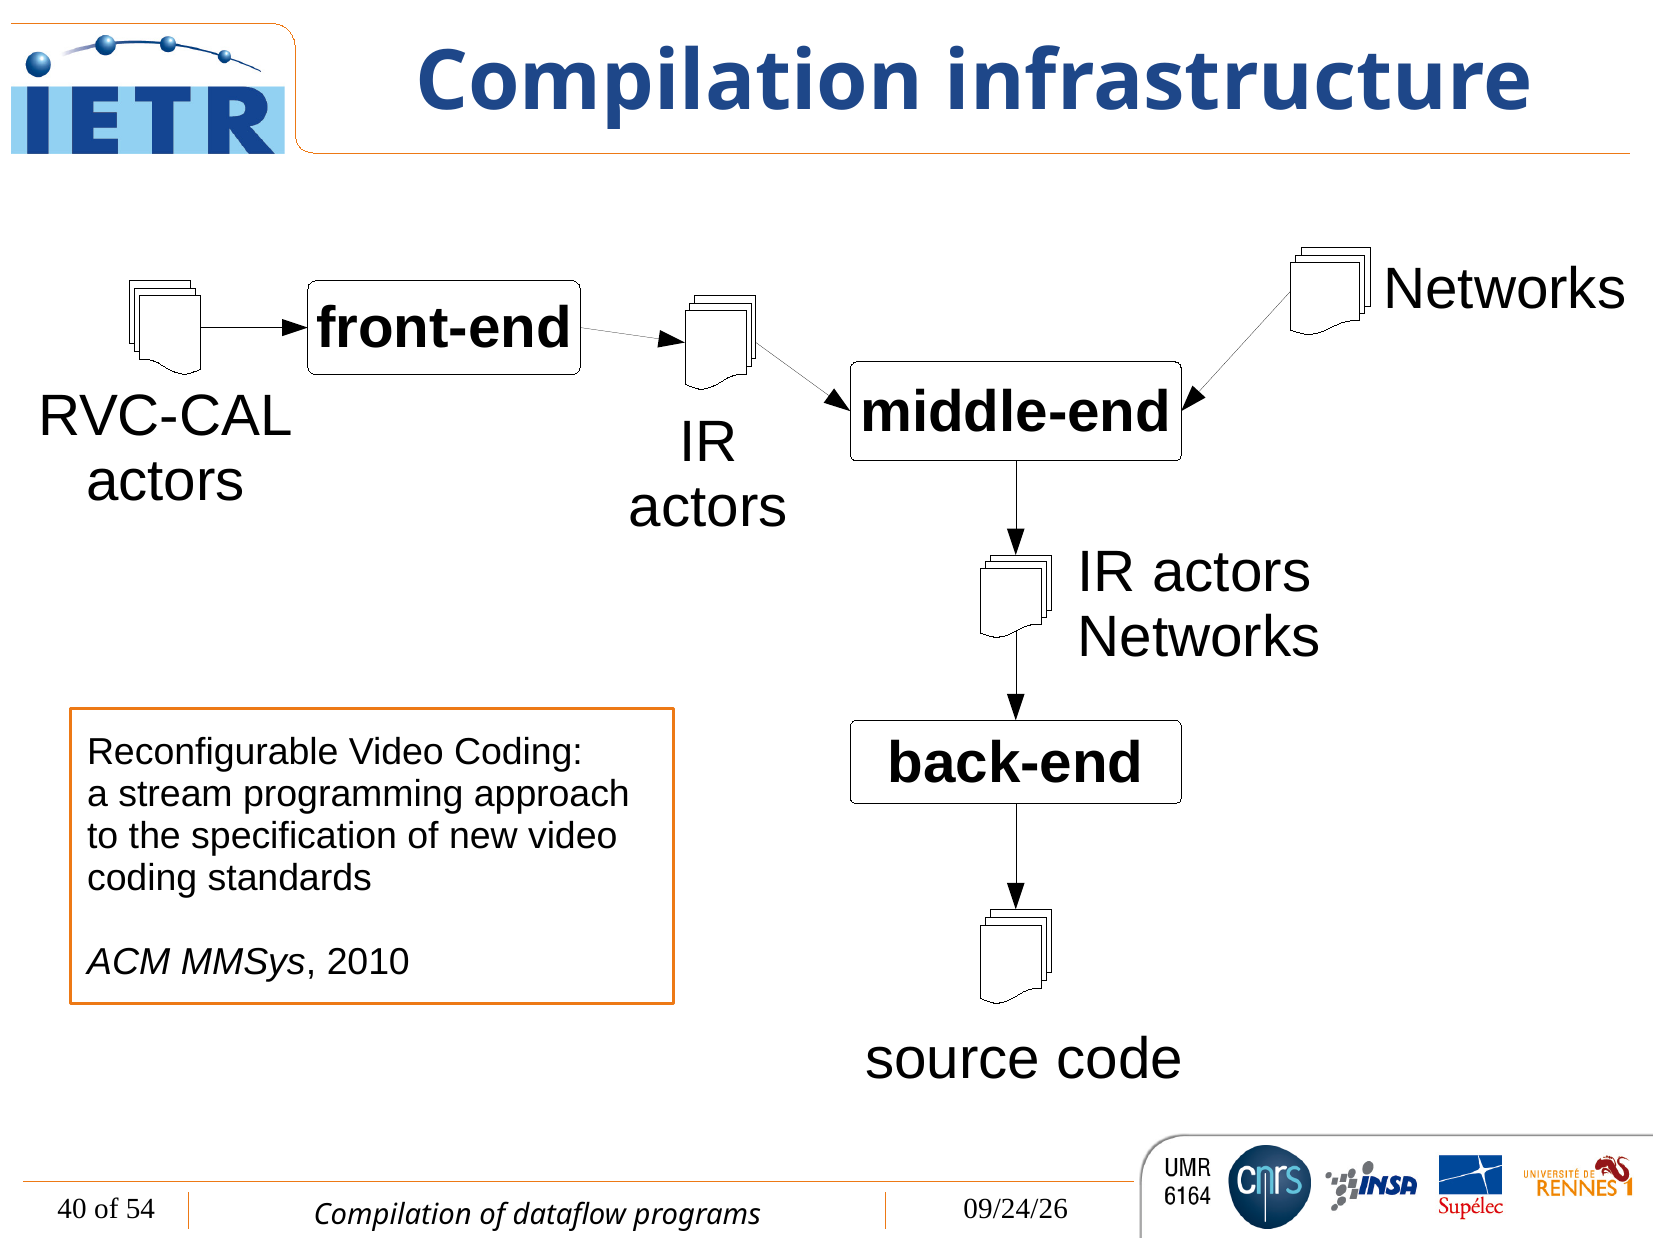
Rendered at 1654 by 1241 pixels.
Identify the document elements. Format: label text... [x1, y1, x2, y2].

text_box Reconfigurable Video Coding: a stream programming approach to the specification of new video coding standards ACM MMSys, 2010 [70, 708, 674, 1004]
text_box source code [850, 1018, 1199, 1099]
text_box IR actors [614, 401, 804, 546]
picture [11, 35, 285, 154]
text_box middle-end [850, 361, 1182, 461]
picture [1139, 1133, 1653, 1238]
text_box back-end [850, 720, 1182, 804]
text_box [980, 555, 1052, 638]
text_box [129, 280, 201, 375]
text_box front-end [307, 280, 581, 375]
text_box IR actors Networks [1062, 531, 1336, 676]
text_box [1290, 247, 1371, 335]
title Compilation infrastructure [295, 0, 1654, 154]
text_box Networks [1368, 248, 1642, 328]
text_box [980, 909, 1052, 1004]
text_box [685, 295, 756, 390]
text_box RVC-CAL actors [23, 374, 308, 520]
